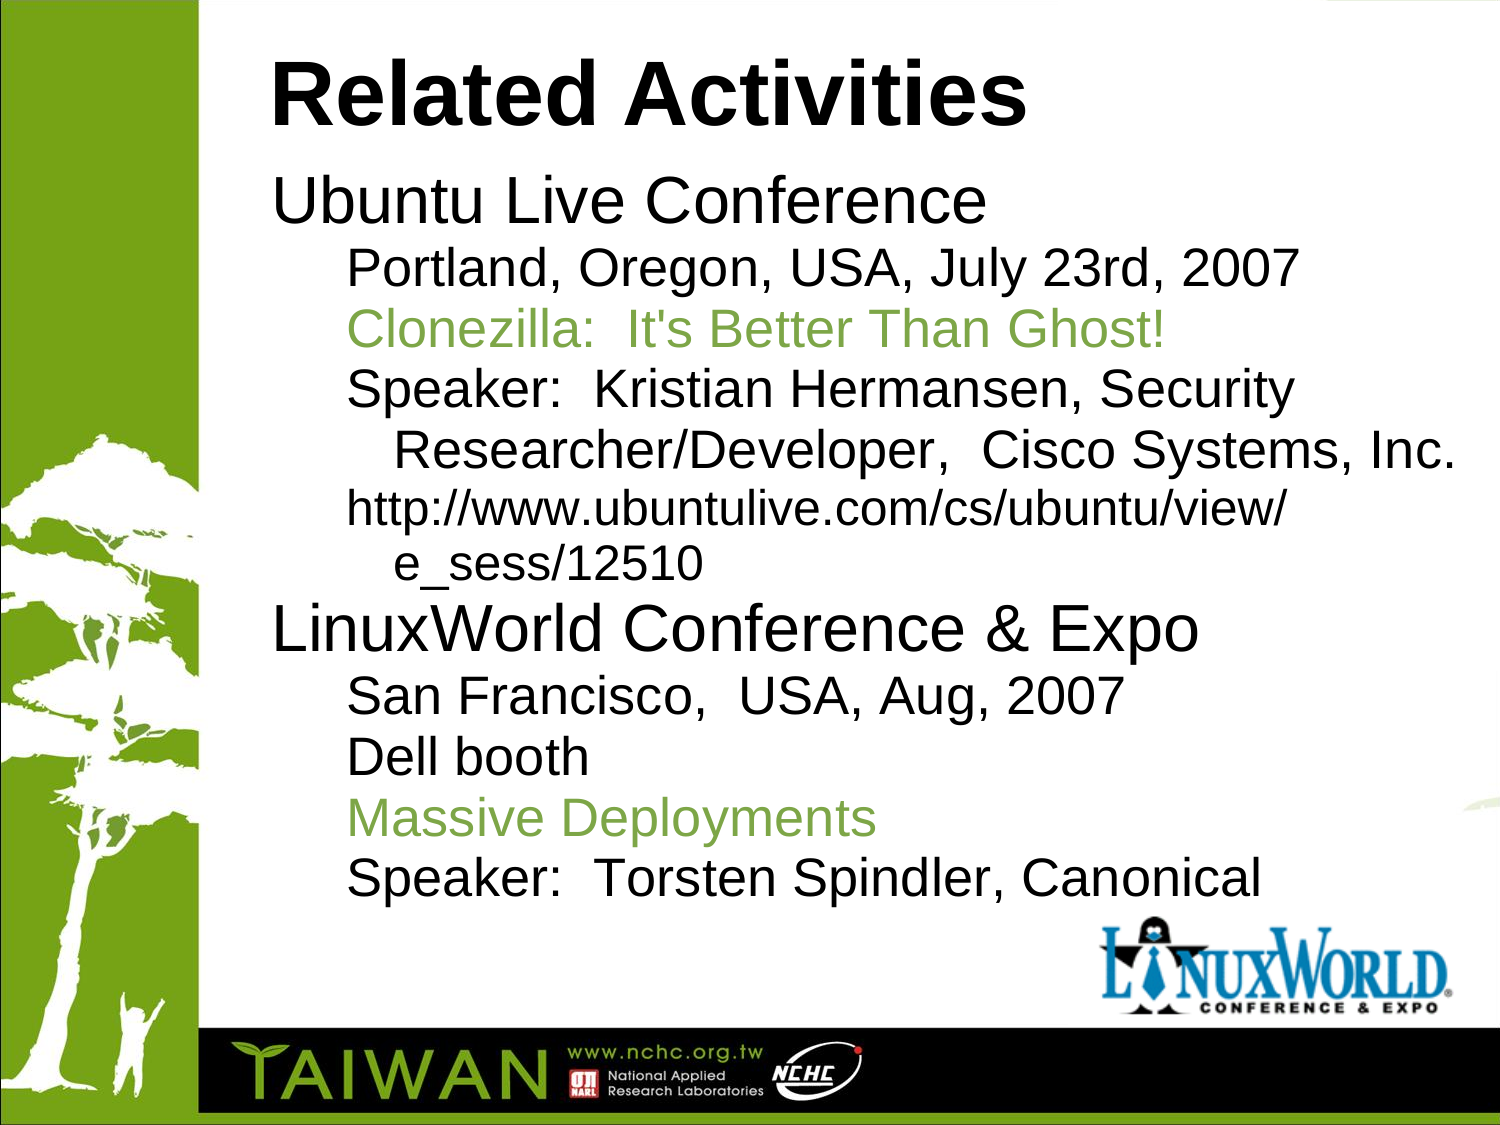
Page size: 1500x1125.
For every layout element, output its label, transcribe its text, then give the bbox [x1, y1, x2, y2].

title Related Activities [118, 0, 1182, 188]
text_box Ubuntu Live Conference Portland, Oregon, USA, July 23rd, 2007 Clonezilla: It's Better Than Ghost! Speaker: Kristian Hermansen, Security Researcher/Developer, Cisco Systems, Inc. http://www.ubuntulive.com/cs/ubuntu/view/e_sess/12510 LinuxWorld Conference & Expo San Francisco, USA, Aug, 2007 Dell booth Massive Deployments Speaker: Torsten Spindler, Canonical [256, 155, 1477, 916]
picture [0, 0, 1500, 1125]
